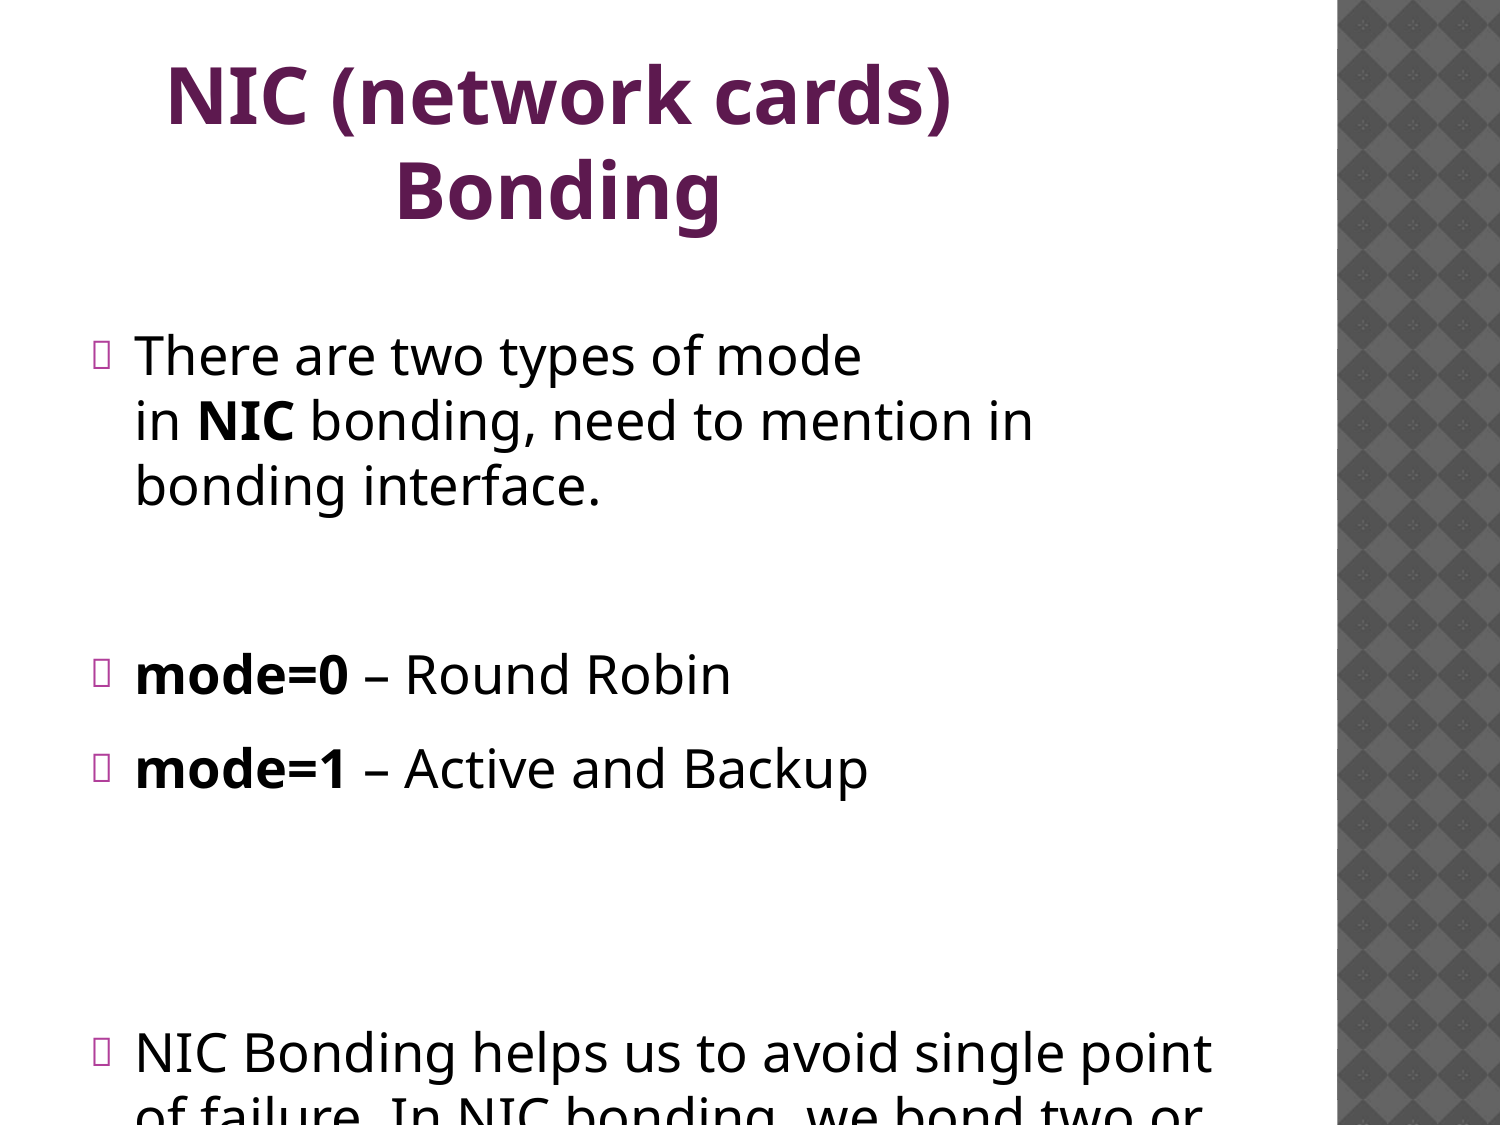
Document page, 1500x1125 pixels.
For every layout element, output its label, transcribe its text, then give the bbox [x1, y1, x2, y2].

list There are two types of mode in NIC bonding, need to mention in bonding interface. mode=0 – Round Robin mode=1 – Active and Backup NIC Bonding helps us to avoid single point of failure. In NIC bonding, we bond two or more Network Ethernet Cards together and make one single virtual Interface where we can assign IPaddress to talk with other servers. Our network will be available in case of one NIC Card is down or unavailable due to any reason. Here is a great URL for configuring Ubuntu NIC Teaming/Bonding https://raymii.org/s/tutorials/NIC_Bonding_on_Ubuntu_12.04.html [75, 125, 1275, 1063]
picture [1337, 0, 1500, 1125]
title NIC (network cards) Bonding [75, 37, 1043, 125]
